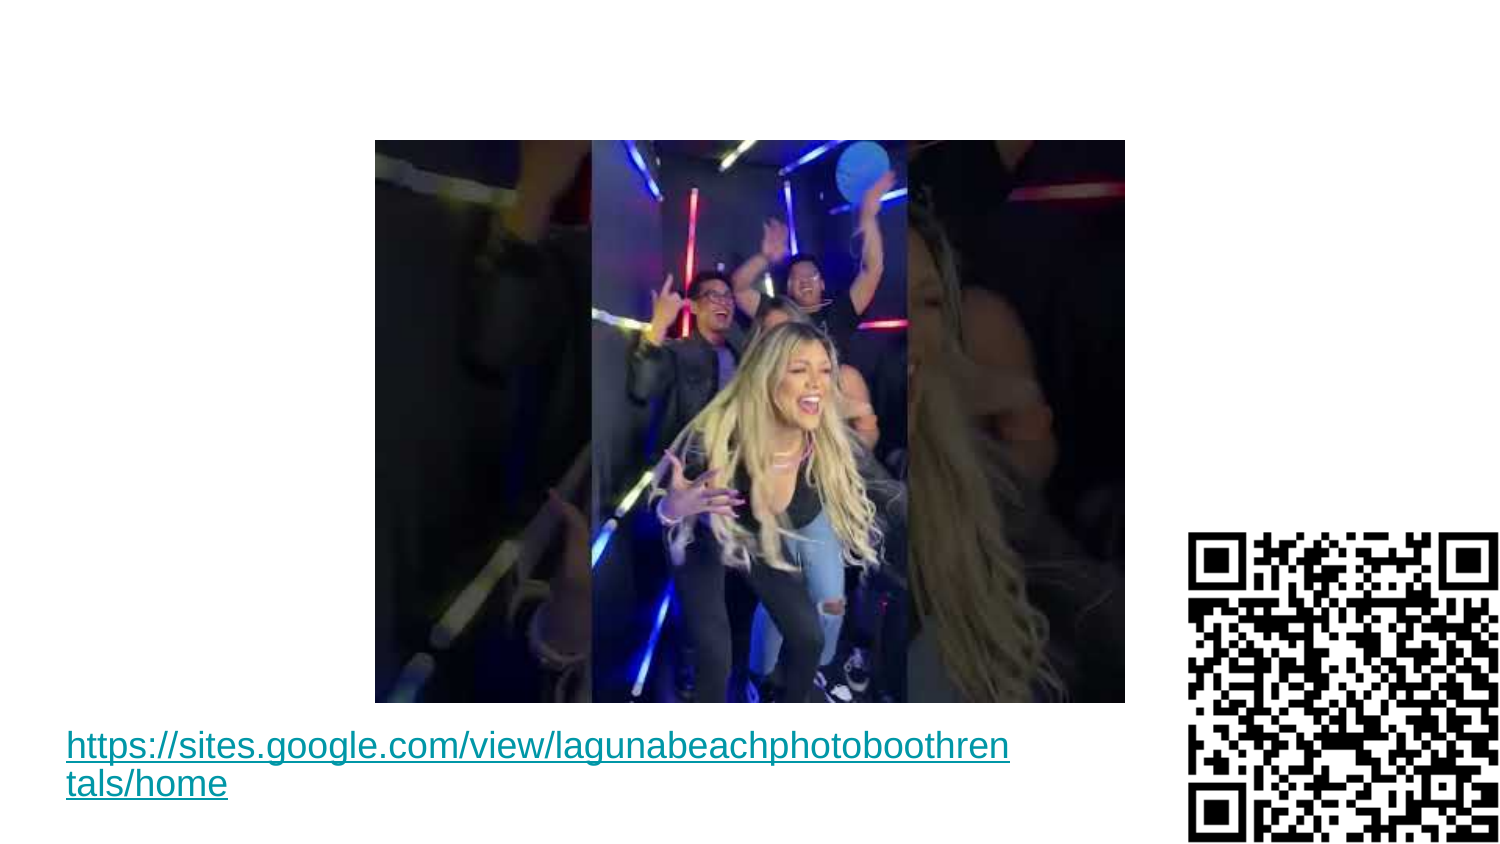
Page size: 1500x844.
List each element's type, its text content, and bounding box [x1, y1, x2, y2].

list https://sites.google.com/view/lagunabeachphotoboothrentals/home [51, 694, 1036, 794]
picture [375, 140, 1125, 704]
picture [1187, 531, 1500, 844]
